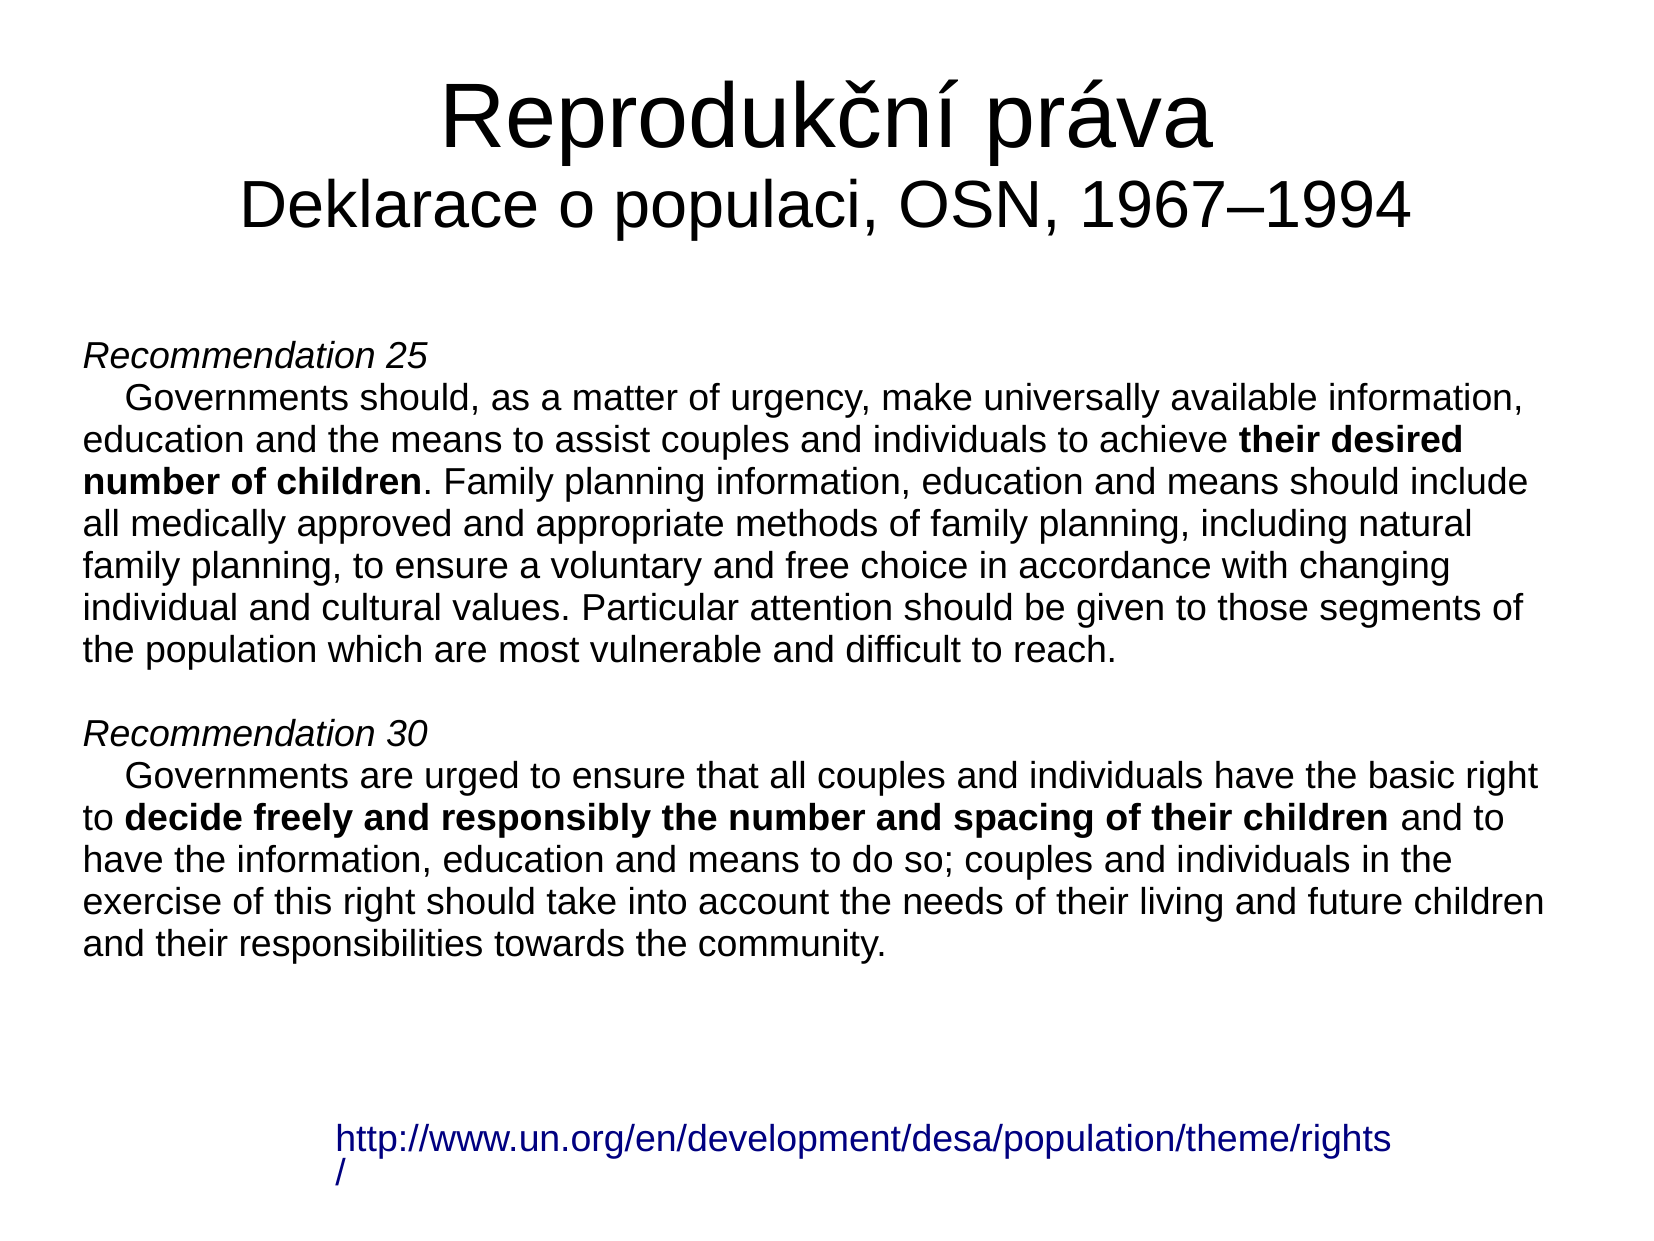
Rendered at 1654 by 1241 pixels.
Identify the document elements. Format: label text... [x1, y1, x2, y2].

title Reprodukční práva Deklarace o populaci, OSN, 1967–1994 [82, 49, 1571, 257]
subtitle Recommendation 25 Governments should, as a matter of urgency, make universally available information, education and the means to assist couples and individuals to achieve their desired number of children. Family planning information, education and means should include all medically approved and appropriate methods of family planning, including natural family planning, to ensure a voluntary and free choice in accordance with changing individual and cultural values. Particular attention should be given to those segments of the population which are most vulnerable and difficult to reach. Recommendation 30 Governments are urged to ensure that all couples and individuals have the basic right to decide freely and responsibly the number and spacing of their children and to have the information, education and means to do so; couples and individuals in the exercise of this right should take into account the needs of their living and future children and their responsibilities towards the community. [82, 290, 1571, 1010]
text_box http://www.un.org/en/development/desa/population/theme/rights/ [320, 1110, 1418, 1168]
